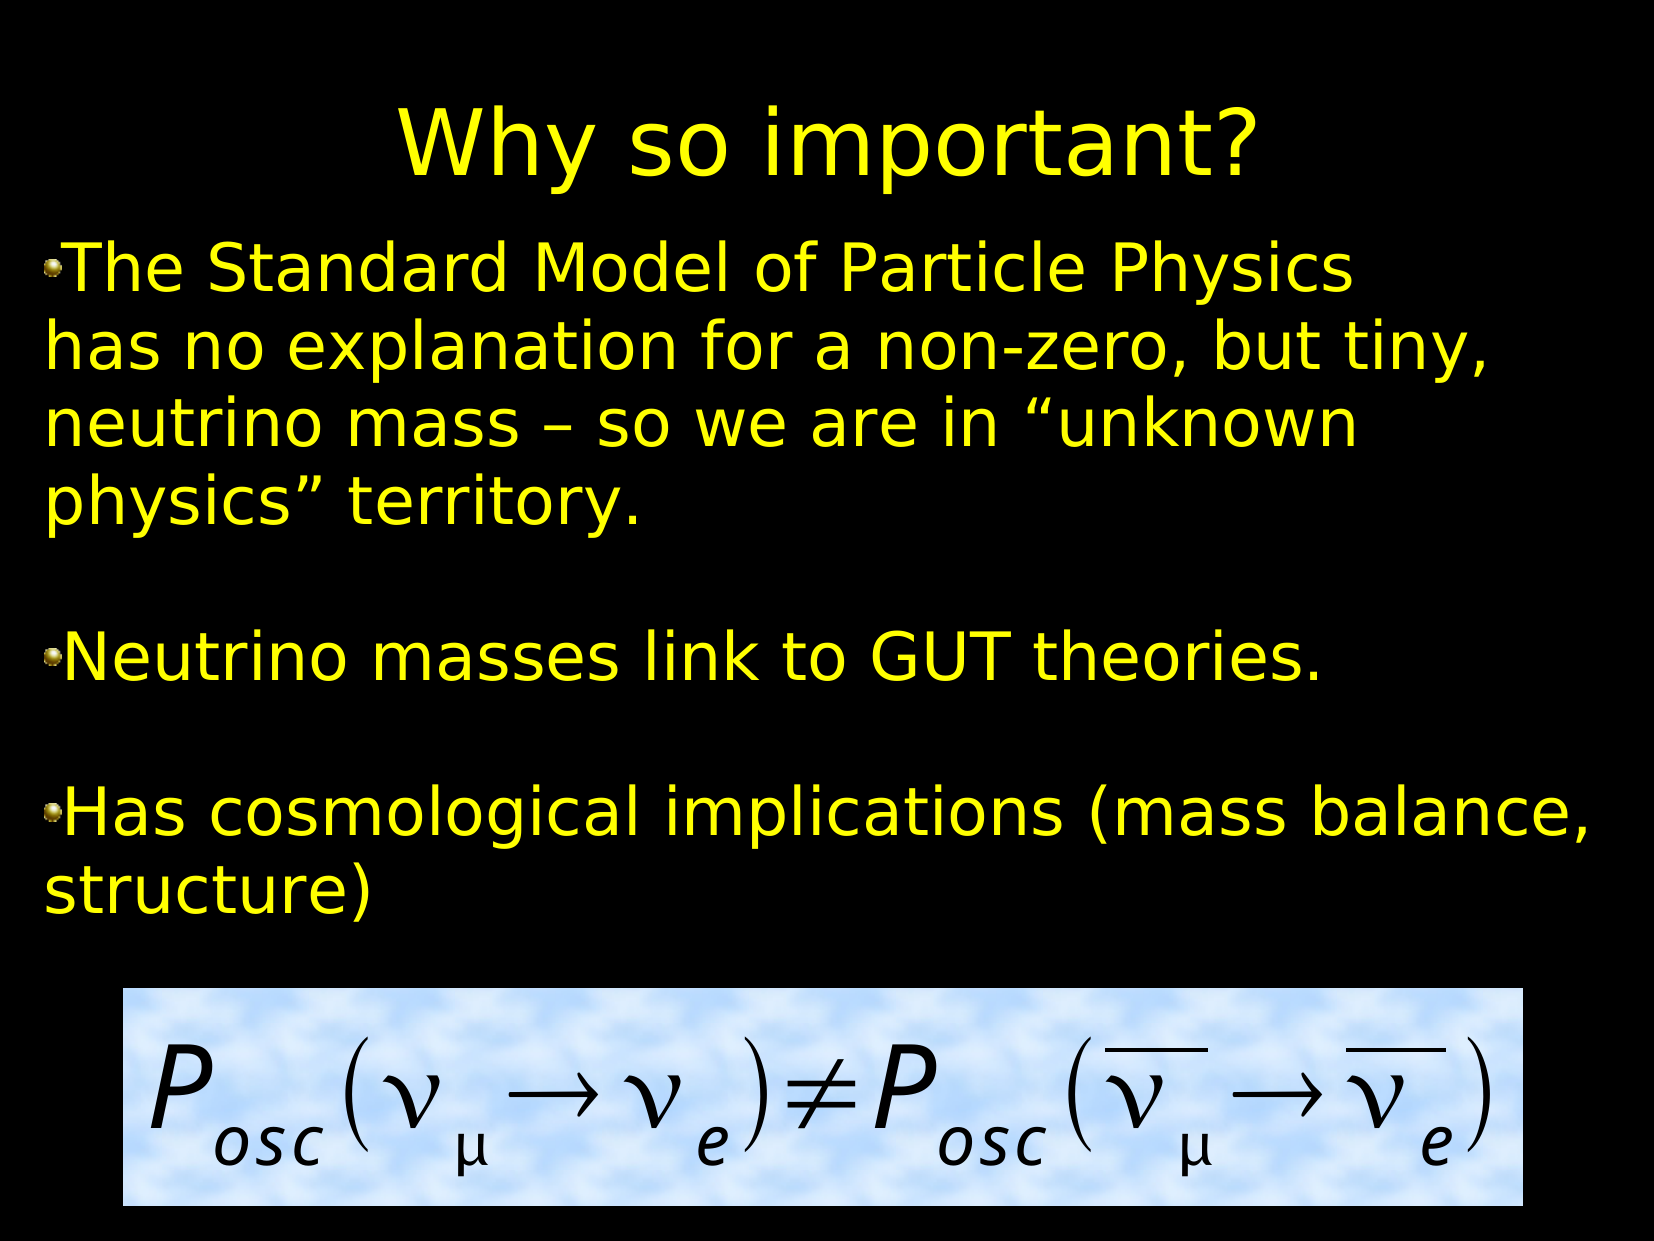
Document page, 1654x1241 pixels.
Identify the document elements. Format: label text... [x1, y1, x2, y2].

title Why so important? [85, 47, 1574, 221]
text_box [122, 1184, 1524, 1207]
text_box The Standard Model of Particle Physics has no explanation for a non-zero, but tiny, neutrino mass – so we are in “unknown physics” territory. Neutrino masses link to GUT theories. Has cosmological implications (mass balance, structure) [29, 221, 1610, 937]
text_box [122, 987, 1524, 1018]
chart [117, 1018, 1524, 1184]
